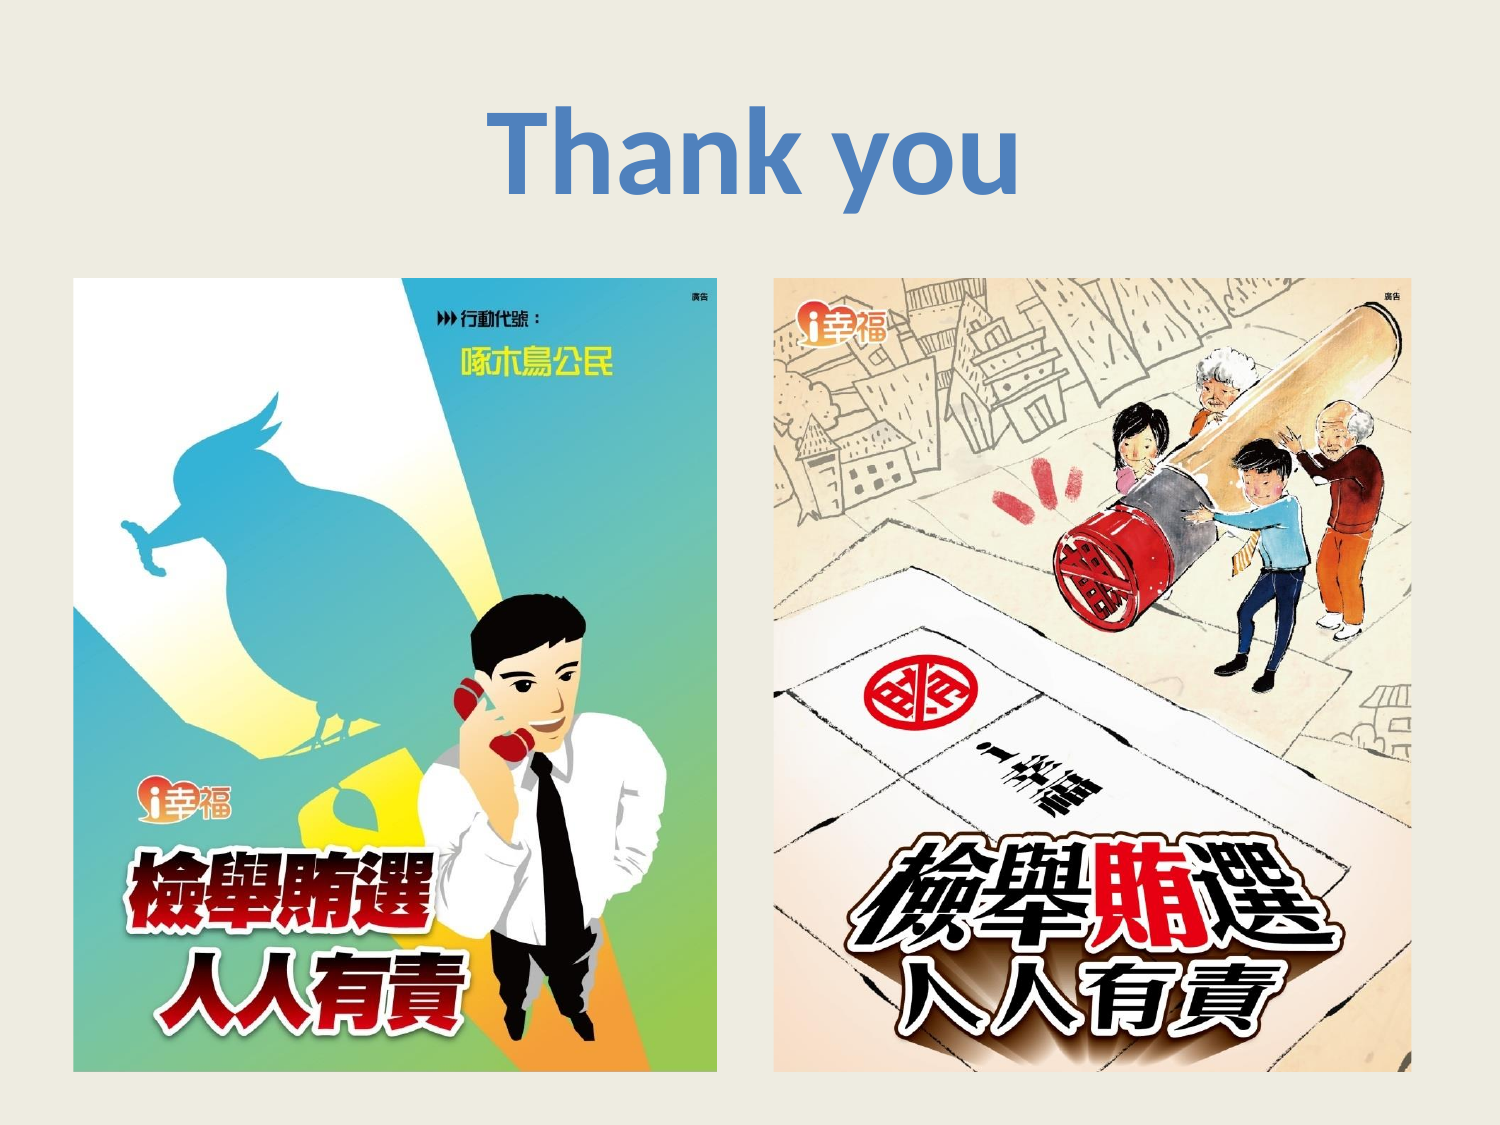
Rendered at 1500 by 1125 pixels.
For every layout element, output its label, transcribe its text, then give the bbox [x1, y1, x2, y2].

text_box Thank you [406, 54, 1105, 222]
picture [73, 278, 721, 1072]
picture [773, 278, 1412, 1072]
